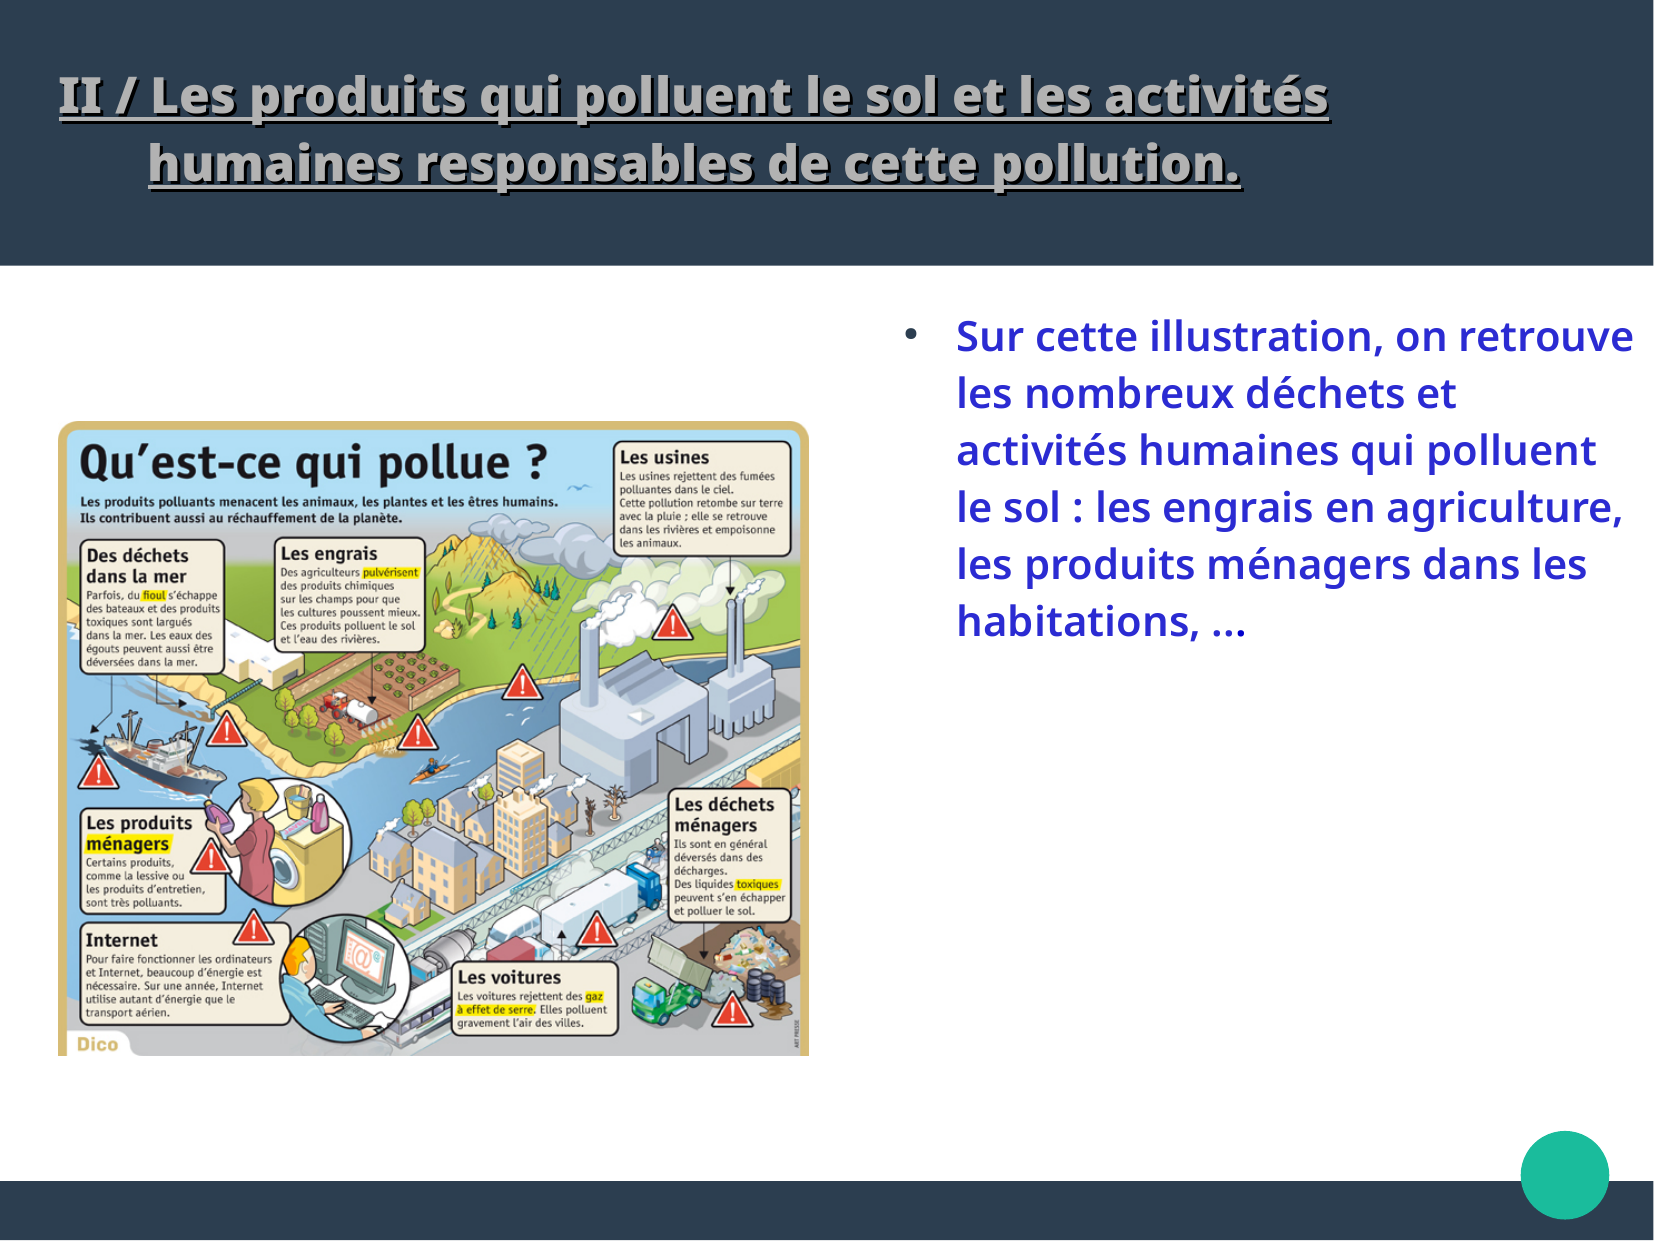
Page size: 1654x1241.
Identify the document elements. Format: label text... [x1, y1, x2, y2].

picture [58, 421, 809, 1056]
list Sur cette illustration, on retrouve les nombreux déchets et activités humaines qui polluent le sol : les engrais en agriculture, les produits ménagers dans les habitations, ... [885, 307, 1636, 1134]
title II / Les produits qui polluent le sol et les activités humaines responsables de cette pollution. [59, 49, 1595, 207]
